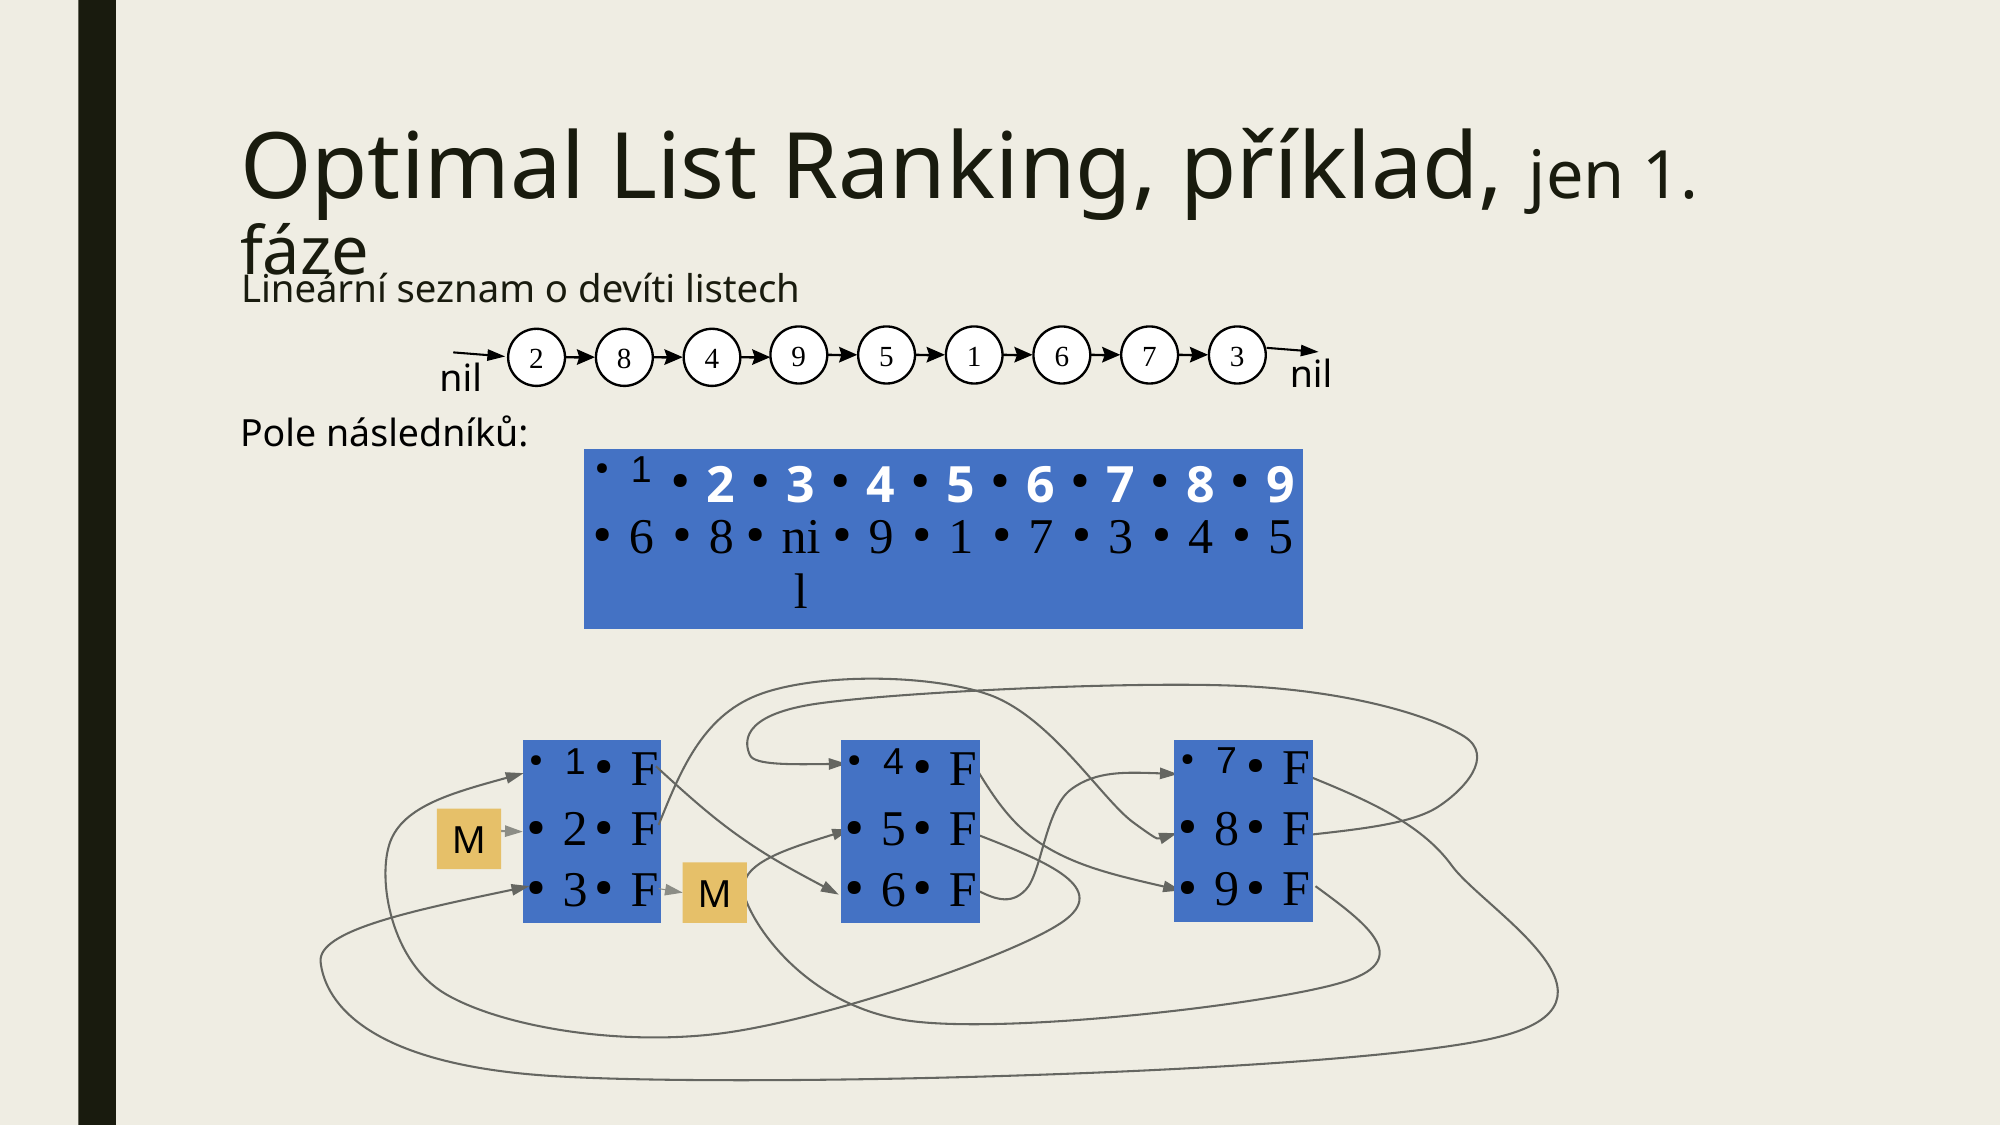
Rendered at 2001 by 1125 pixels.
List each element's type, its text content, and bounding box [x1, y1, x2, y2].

table_cell 8 [663, 509, 743, 629]
table_cell F [910, 862, 980, 923]
table_header 7 [1174, 740, 1244, 800]
text_box [508, 328, 565, 386]
table_header 2 [663, 449, 743, 509]
table_cell F [592, 862, 661, 923]
text_box M [682, 862, 744, 923]
text_box 8 [620, 350, 626, 357]
text_box 2 [529, 339, 544, 375]
text_box 8 [617, 339, 632, 375]
text_box M [436, 808, 498, 870]
text_box [838, 326, 915, 384]
table_cell 3 [1063, 509, 1143, 629]
table_cell 6 [841, 862, 910, 923]
text_box nil [1274, 342, 1343, 403]
table_cell 1 [903, 509, 983, 629]
table_cell F [592, 801, 661, 862]
text_box 6 [1058, 356, 1065, 365]
text_box [576, 328, 653, 386]
table_header 8 [1143, 449, 1223, 509]
table_header 5 [903, 449, 983, 509]
table_cell 7 [983, 509, 1063, 629]
text_box 8 [620, 359, 627, 367]
table_cell 6 [584, 509, 663, 629]
text_box 3 [1230, 337, 1245, 372]
text_box 6 [1055, 337, 1070, 372]
table_cell 4 [1143, 509, 1223, 629]
table_cell 9 [823, 509, 903, 629]
table_cell nil [743, 509, 823, 629]
text_box 9 [791, 337, 806, 372]
table_header 7 [1063, 449, 1143, 509]
text_box [1189, 326, 1266, 384]
text_box 5 [879, 337, 894, 372]
table_cell 3 [523, 862, 592, 923]
table_header 1 [584, 449, 663, 509]
table_header 6 [983, 449, 1063, 509]
table_cell F [910, 801, 980, 862]
text_box nil [424, 346, 493, 408]
table_header 1 [523, 740, 592, 801]
title Optimal List Ranking, příklad, jen 1. fáze [225, 112, 1801, 357]
text_box Pole následníků: [225, 401, 1226, 462]
list Lineární seznam o devíti listech [216, 202, 1187, 318]
text_box [1014, 326, 1091, 384]
text_box 7 [1142, 337, 1157, 372]
table_header 4 [841, 740, 910, 801]
table_header F [910, 740, 980, 801]
table_cell 5 [841, 801, 910, 862]
table_header 4 [823, 449, 903, 509]
table_header F [1244, 740, 1313, 800]
table_header 9 [1223, 449, 1303, 509]
text_box [1101, 326, 1178, 384]
table_cell F [1244, 861, 1313, 922]
text_box [926, 326, 1003, 384]
text_box 1 [967, 337, 982, 372]
table_cell F [1244, 800, 1313, 861]
table_cell 2 [523, 801, 592, 862]
table_cell 8 [1174, 800, 1244, 861]
table_header 3 [743, 449, 823, 509]
text_box 4 [705, 339, 720, 375]
table_header F [592, 740, 661, 801]
table_cell 5 [1223, 509, 1303, 629]
text_box [751, 326, 828, 384]
table_cell 9 [1174, 861, 1244, 922]
text_box [664, 328, 741, 386]
